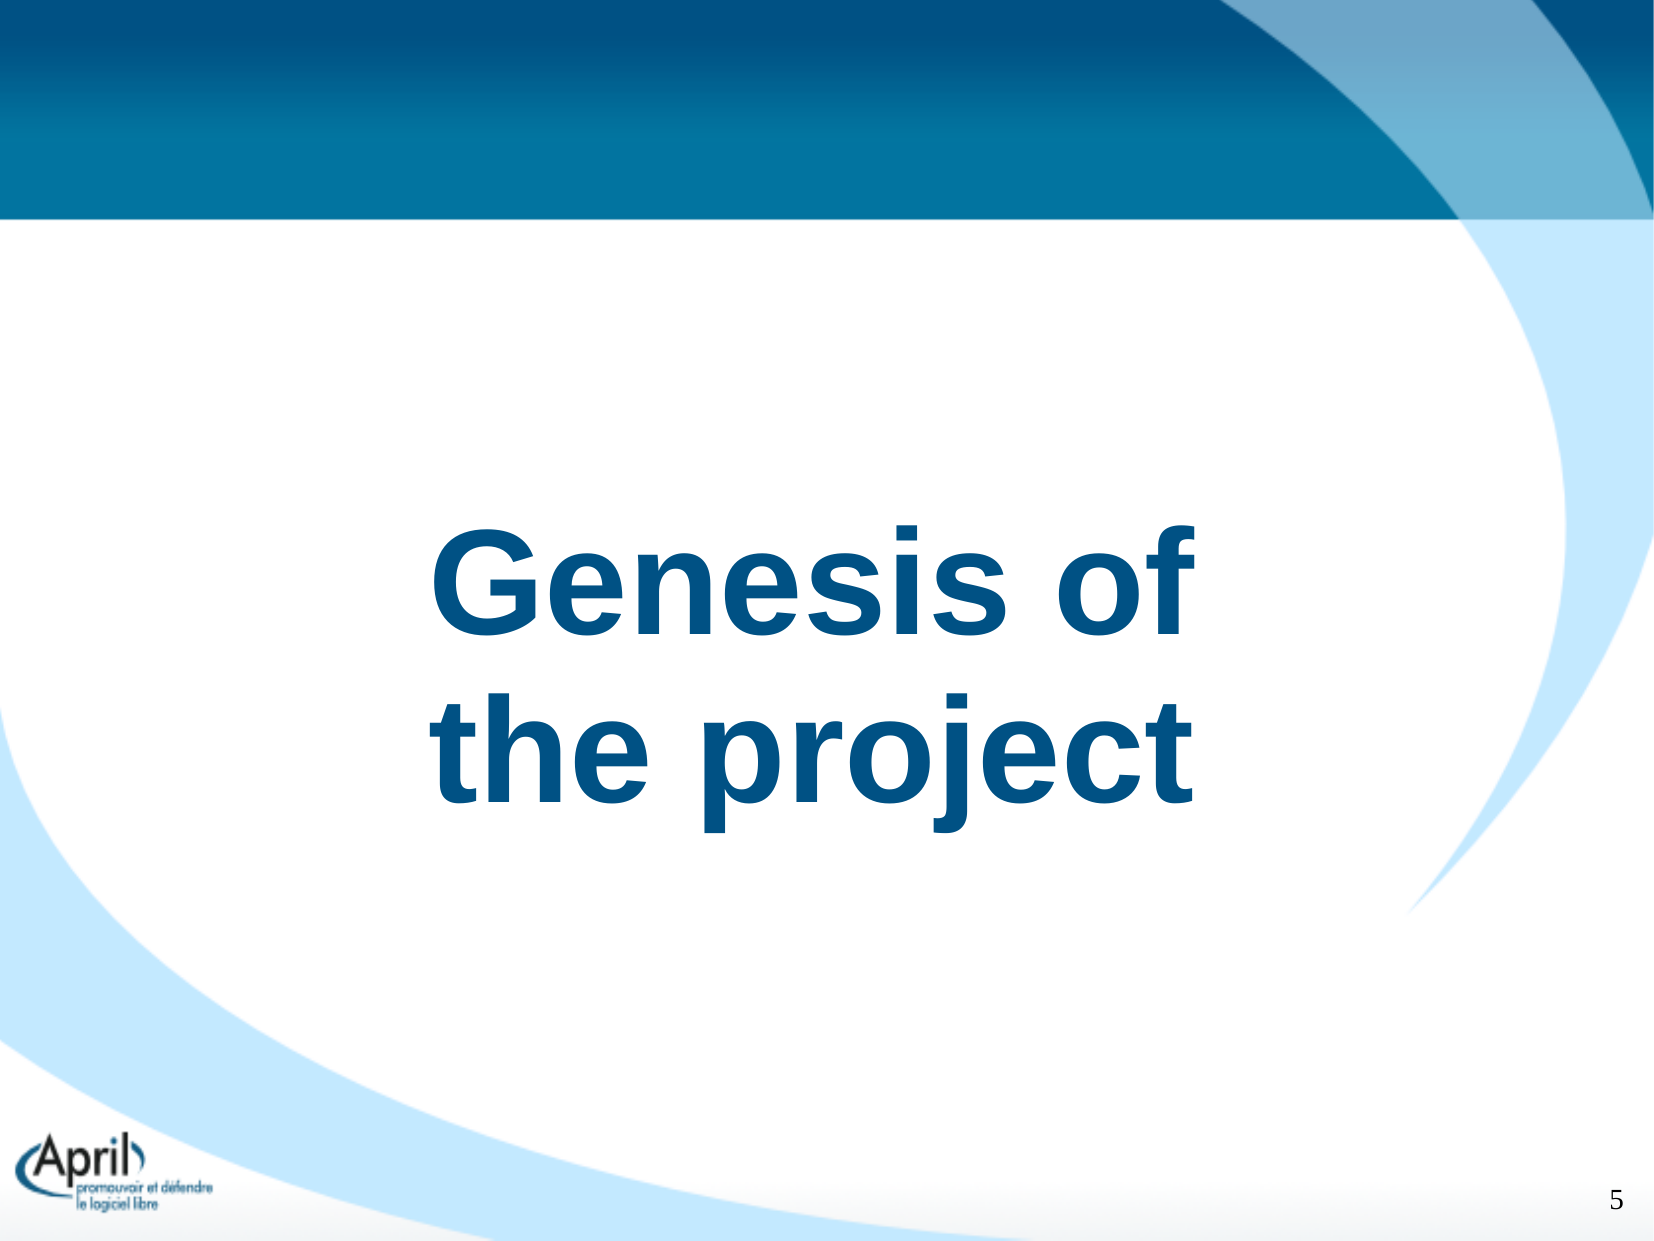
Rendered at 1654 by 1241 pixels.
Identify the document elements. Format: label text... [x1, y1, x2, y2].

list [82, 290, 1571, 1109]
text_box Genesis of the project [295, 417, 1329, 916]
picture [0, 0, 1654, 1241]
